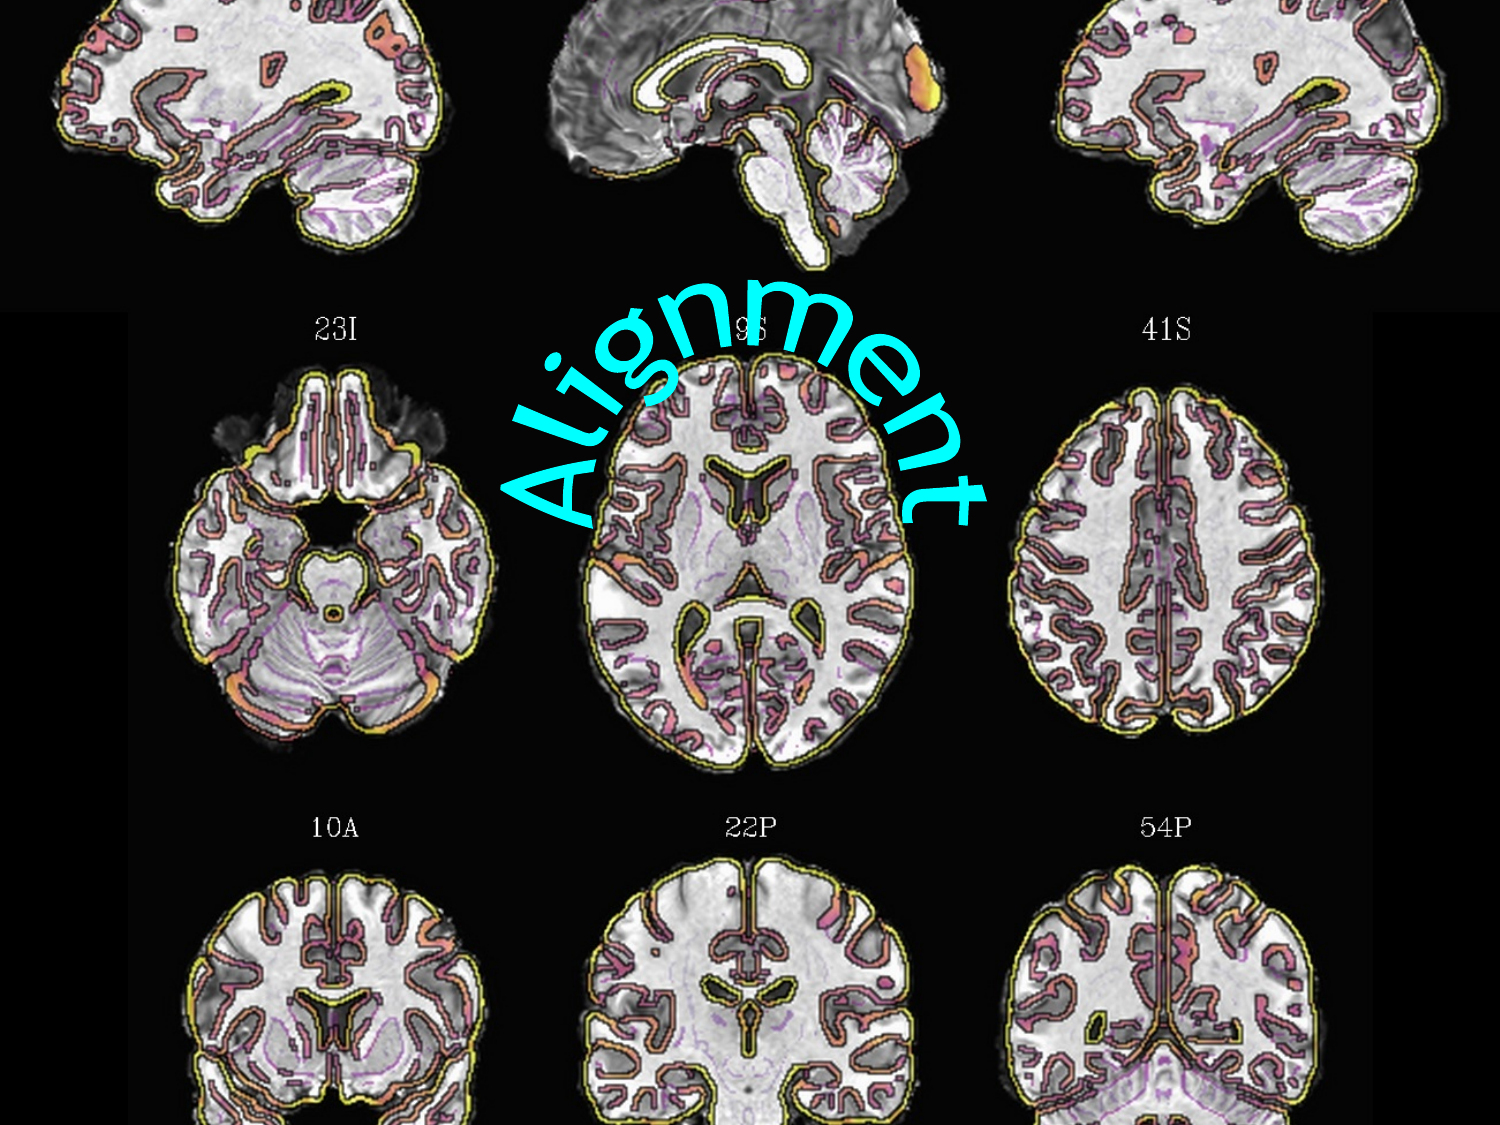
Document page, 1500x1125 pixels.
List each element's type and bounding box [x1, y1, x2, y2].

text_box [500, 459, 597, 529]
text_box [595, 307, 679, 407]
text_box [512, 404, 609, 447]
text_box [902, 475, 988, 526]
text_box [544, 352, 562, 372]
text_box [747, 279, 853, 368]
text_box [657, 283, 732, 359]
picture [0, 0, 1500, 1125]
text_box [555, 366, 624, 416]
text_box [848, 333, 920, 407]
text_box [883, 392, 961, 471]
